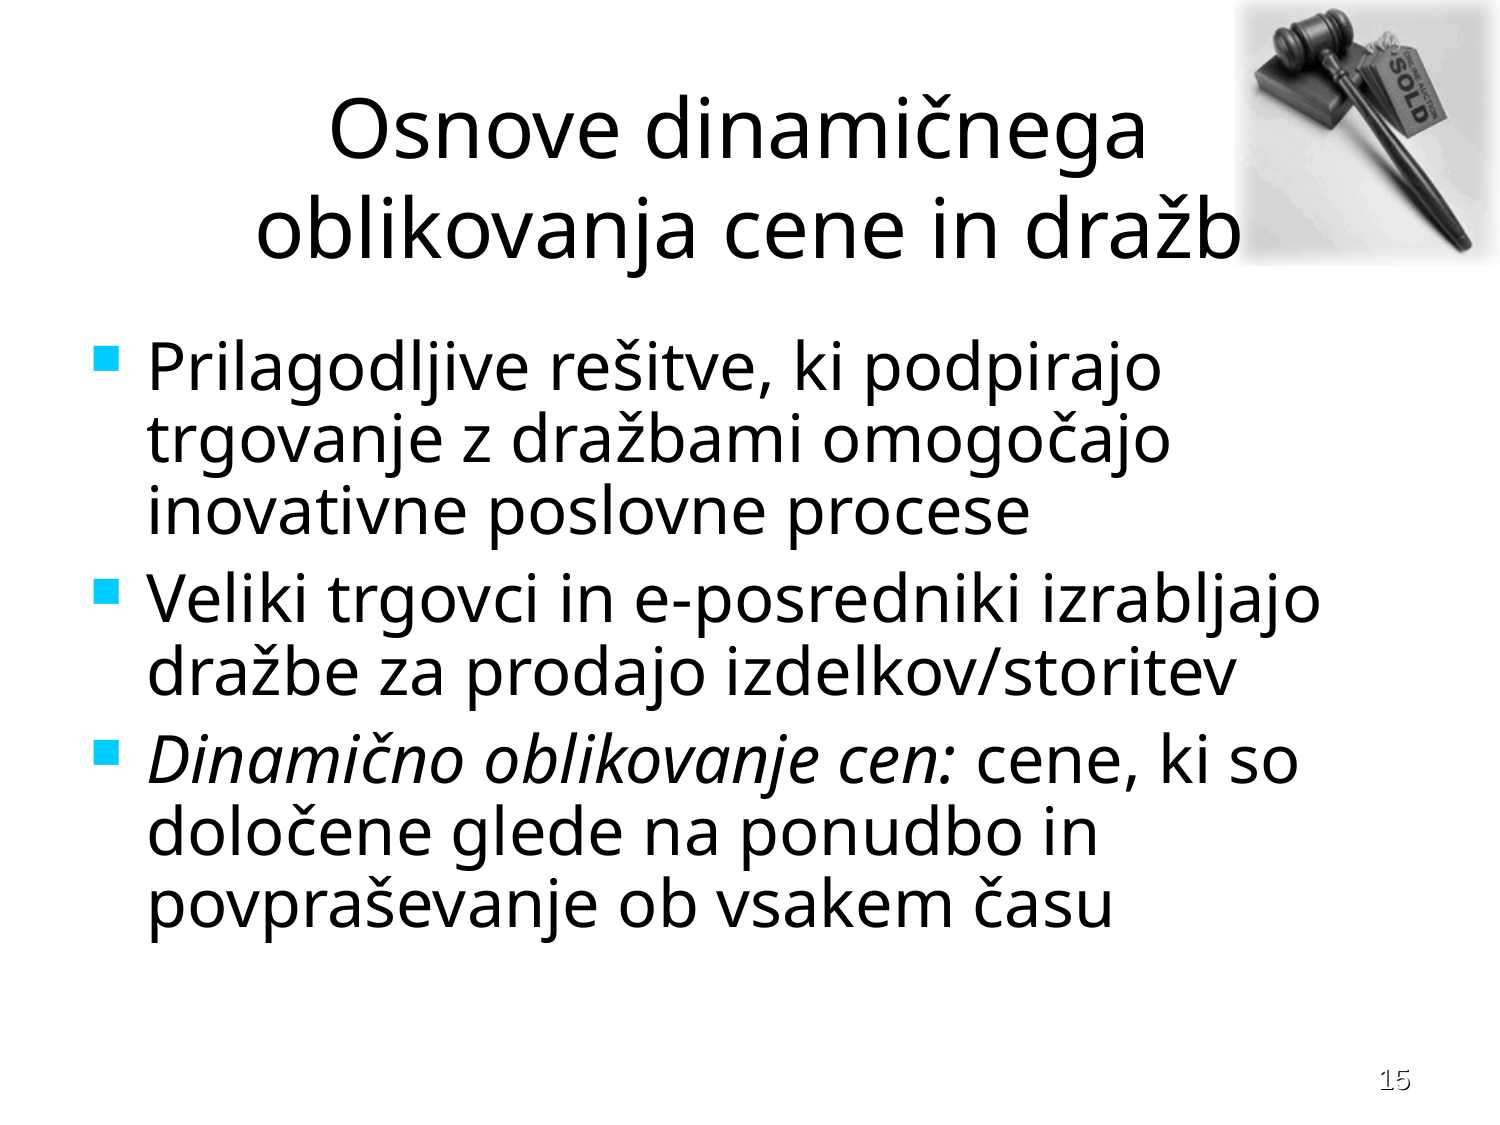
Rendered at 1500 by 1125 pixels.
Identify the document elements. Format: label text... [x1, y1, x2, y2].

text_box <number> [1074, 1024, 1426, 1103]
list Prilagodljive rešitve, ki podpirajo trgovanje z dražbami omogočajo inovativne poslovne procese Veliki trgovci in e-posredniki izrabljajo dražbe za prodajo izdelkov/storitev Dinamično oblikovanje cen: cene, ki so določene glede na ponudbo in povpraševanje ob vsakem času [75, 324, 1426, 1001]
picture [1234, 0, 1500, 266]
title Osnove dinamičnega oblikovanja cene in dražb [75, 62, 1426, 288]
